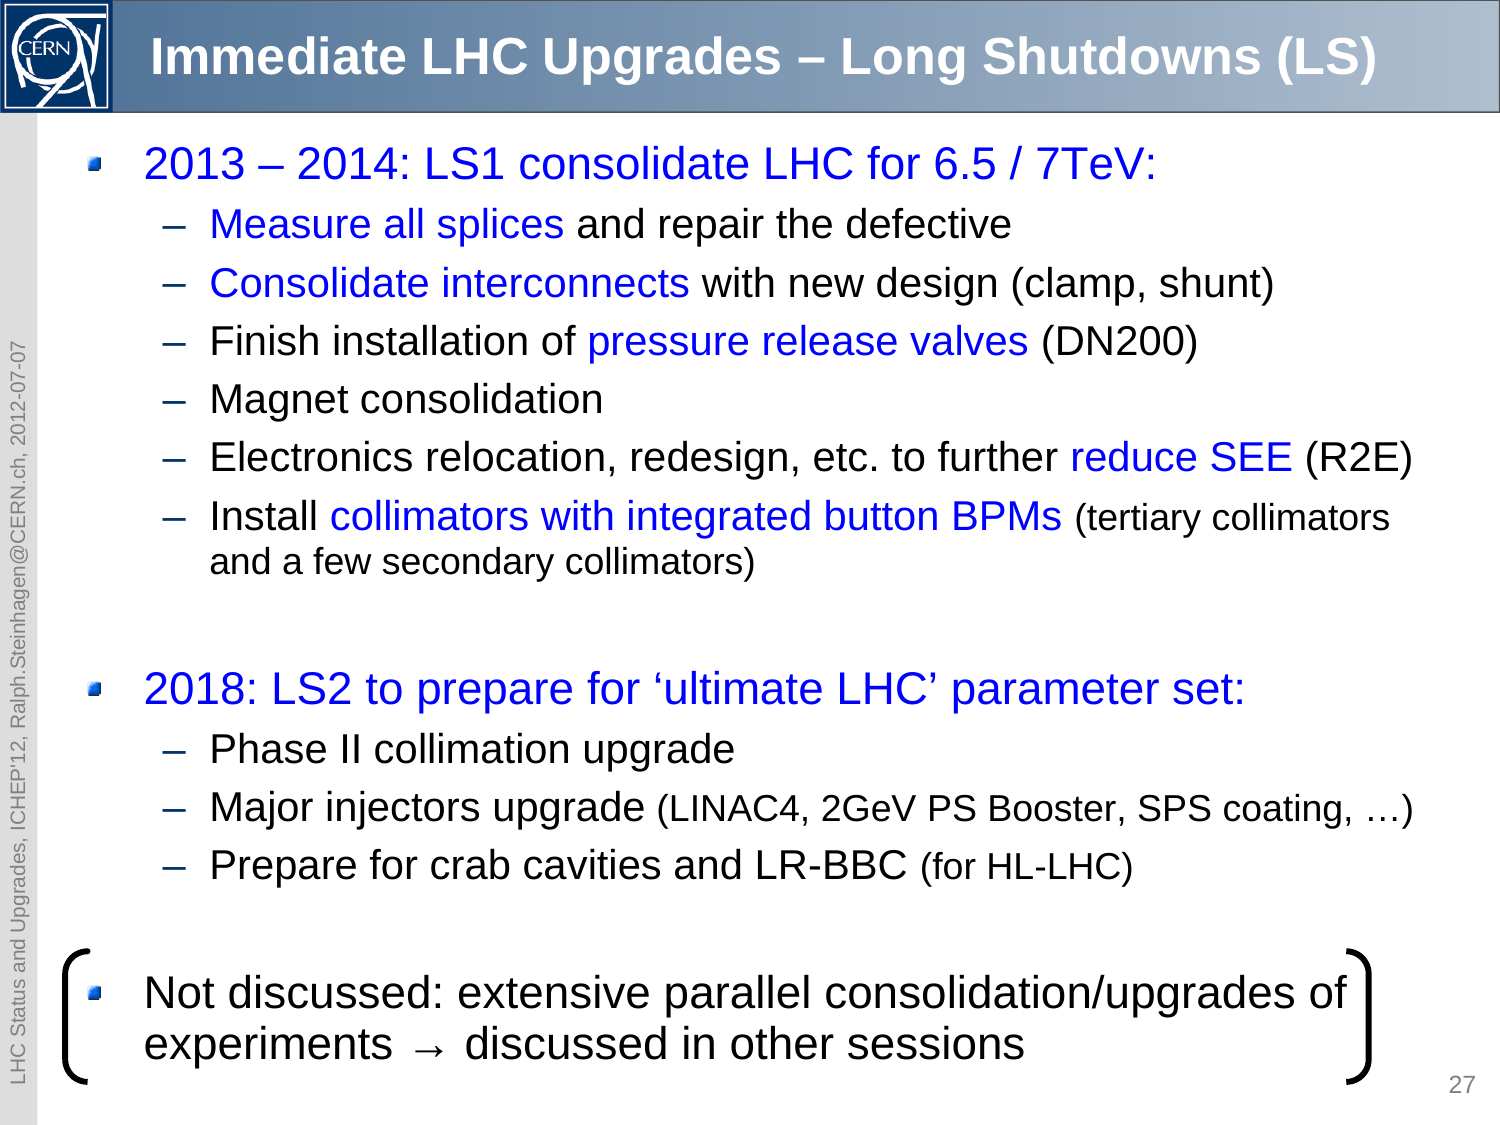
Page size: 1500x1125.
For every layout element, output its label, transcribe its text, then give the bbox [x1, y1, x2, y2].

title Immediate LHC Upgrades – Long Shutdowns (LS) [150, 0, 1469, 113]
picture [0, 0, 113, 113]
list 2013 – 2014: LS1 consolidate LHC for 6.5 / 7TeV: Measure all splices and repair the defective Consolidate interconnects with new design (clamp, shunt) Finish installation of pressure release valves (DN200) Magnet consolidation Electronics relocation, redesign, etc. to further reduce SEE (R2E) Install collimators with integrated button BPMs (tertiary collimators and a few secondary collimators) 2018: LS2 to prepare for ‘ultimate LHC’ parameter set: Phase II collimation upgrade Major injectors upgrade (LINAC4, 2GeV PS Booster, SPS coating, …) Prepare for crab cavities and LR-BBC (for HL-LHC) Not discussed: extensive parallel consolidation/upgrades of experiments → discussed in other sessions [87, 137, 1438, 1070]
